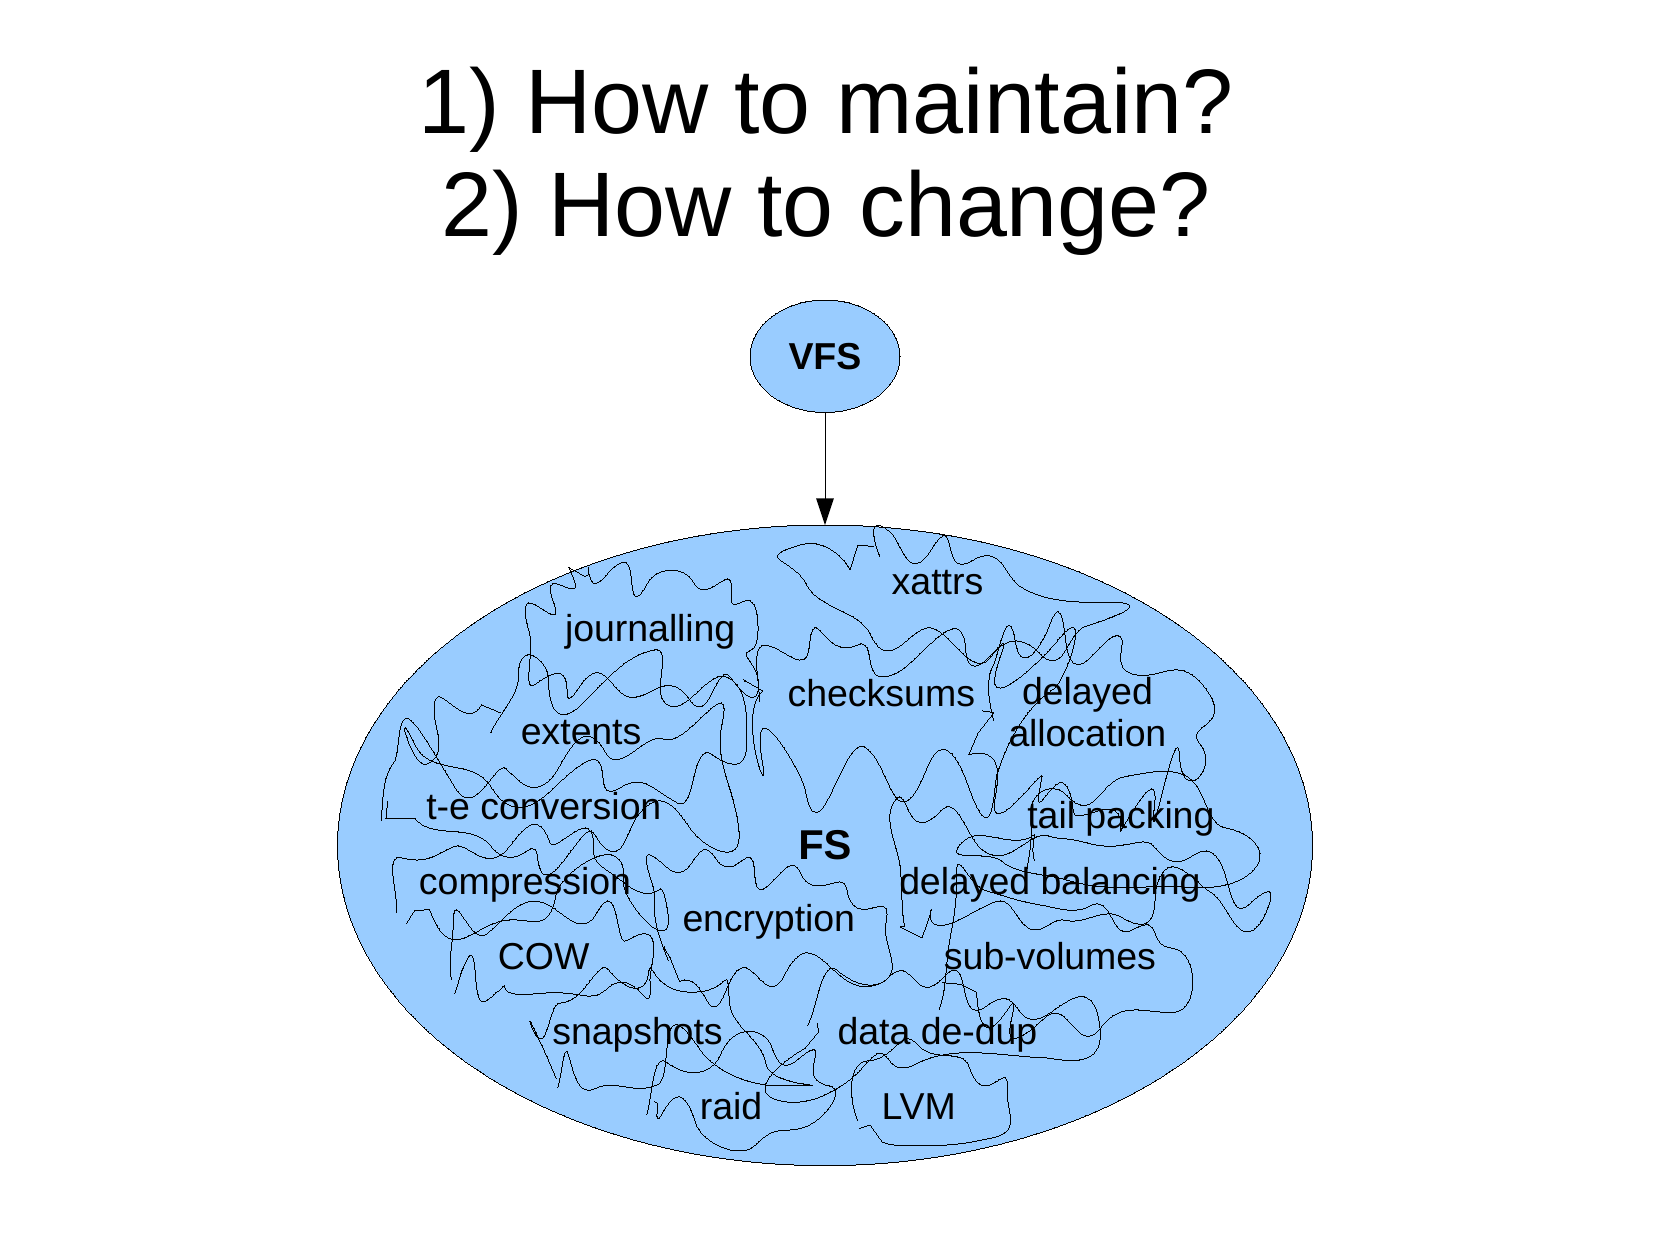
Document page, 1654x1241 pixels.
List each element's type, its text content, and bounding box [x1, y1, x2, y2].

text_box delayed balancing [1156, 887, 1194, 901]
text_box sub-volumes [937, 937, 1163, 976]
text_box delayed balancing [900, 862, 1201, 901]
text_box delayed allocation [1012, 675, 1163, 751]
text_box data de-dup [825, 1012, 1051, 1051]
text_box raid [675, 1087, 788, 1126]
text_box xattrs [900, 562, 976, 601]
text_box t-e conversion [450, 787, 638, 826]
text_box encryption [675, 900, 863, 938]
text_box VFS [750, 300, 901, 413]
text_box compression [412, 862, 638, 901]
text_box journalling [550, 600, 751, 657]
title 1) How to maintain? 2) How to change? [82, 49, 1571, 257]
text_box LVM [862, 1087, 976, 1126]
text_box checksums [787, 675, 976, 713]
text_box snapshots [525, 1012, 751, 1051]
text_box COW [487, 937, 601, 976]
text_box tail packing [1012, 787, 1230, 845]
text_box FS [337, 525, 1313, 1166]
text_box extents [525, 712, 638, 751]
